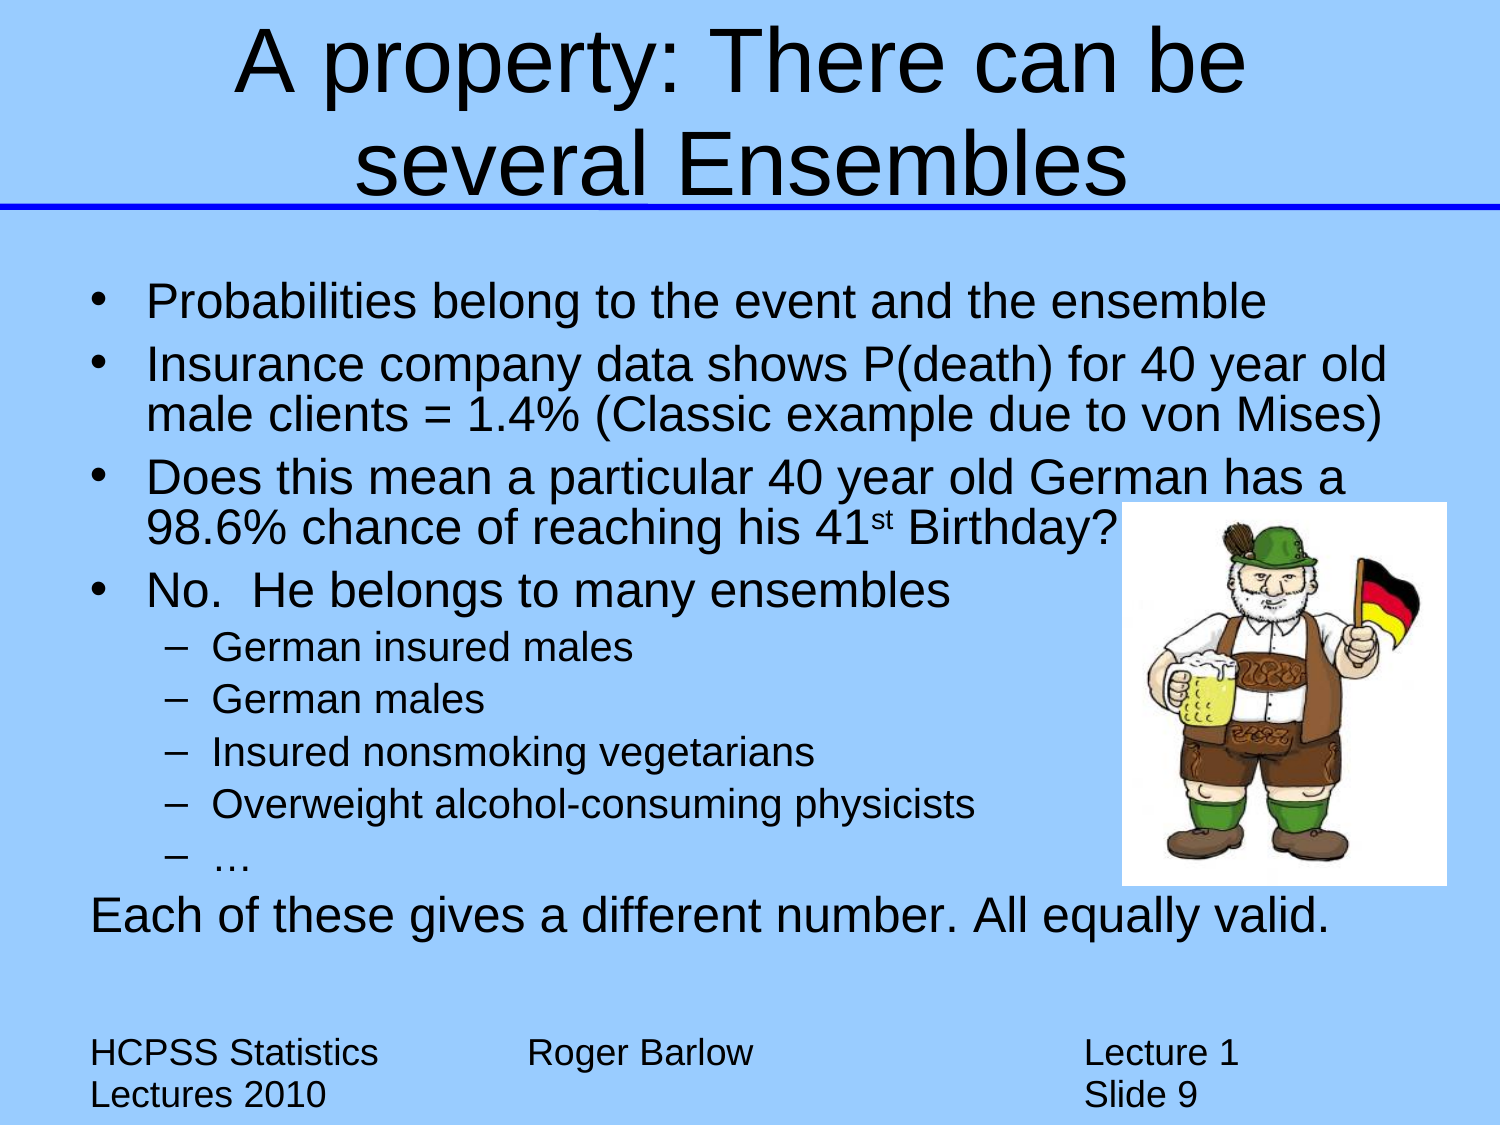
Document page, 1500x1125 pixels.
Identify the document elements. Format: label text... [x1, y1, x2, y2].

picture [1122, 502, 1447, 886]
title A property: There can be several Ensembles [67, 0, 1418, 224]
list Probabilities belong to the event and the ensemble Insurance company data shows P(death) for 40 year old male clients = 1.4% (Classic example due to von Mises) Does this mean a particular 40 year old German has a 98.6% chance of reaching his 41st Birthday? No. He belongs to many ensembles German insured males German males Insured nonsmoking vegetarians Overweight alcohol-consuming physicists … Each of these gives a different number. All equally valid. [75, 262, 1426, 1006]
